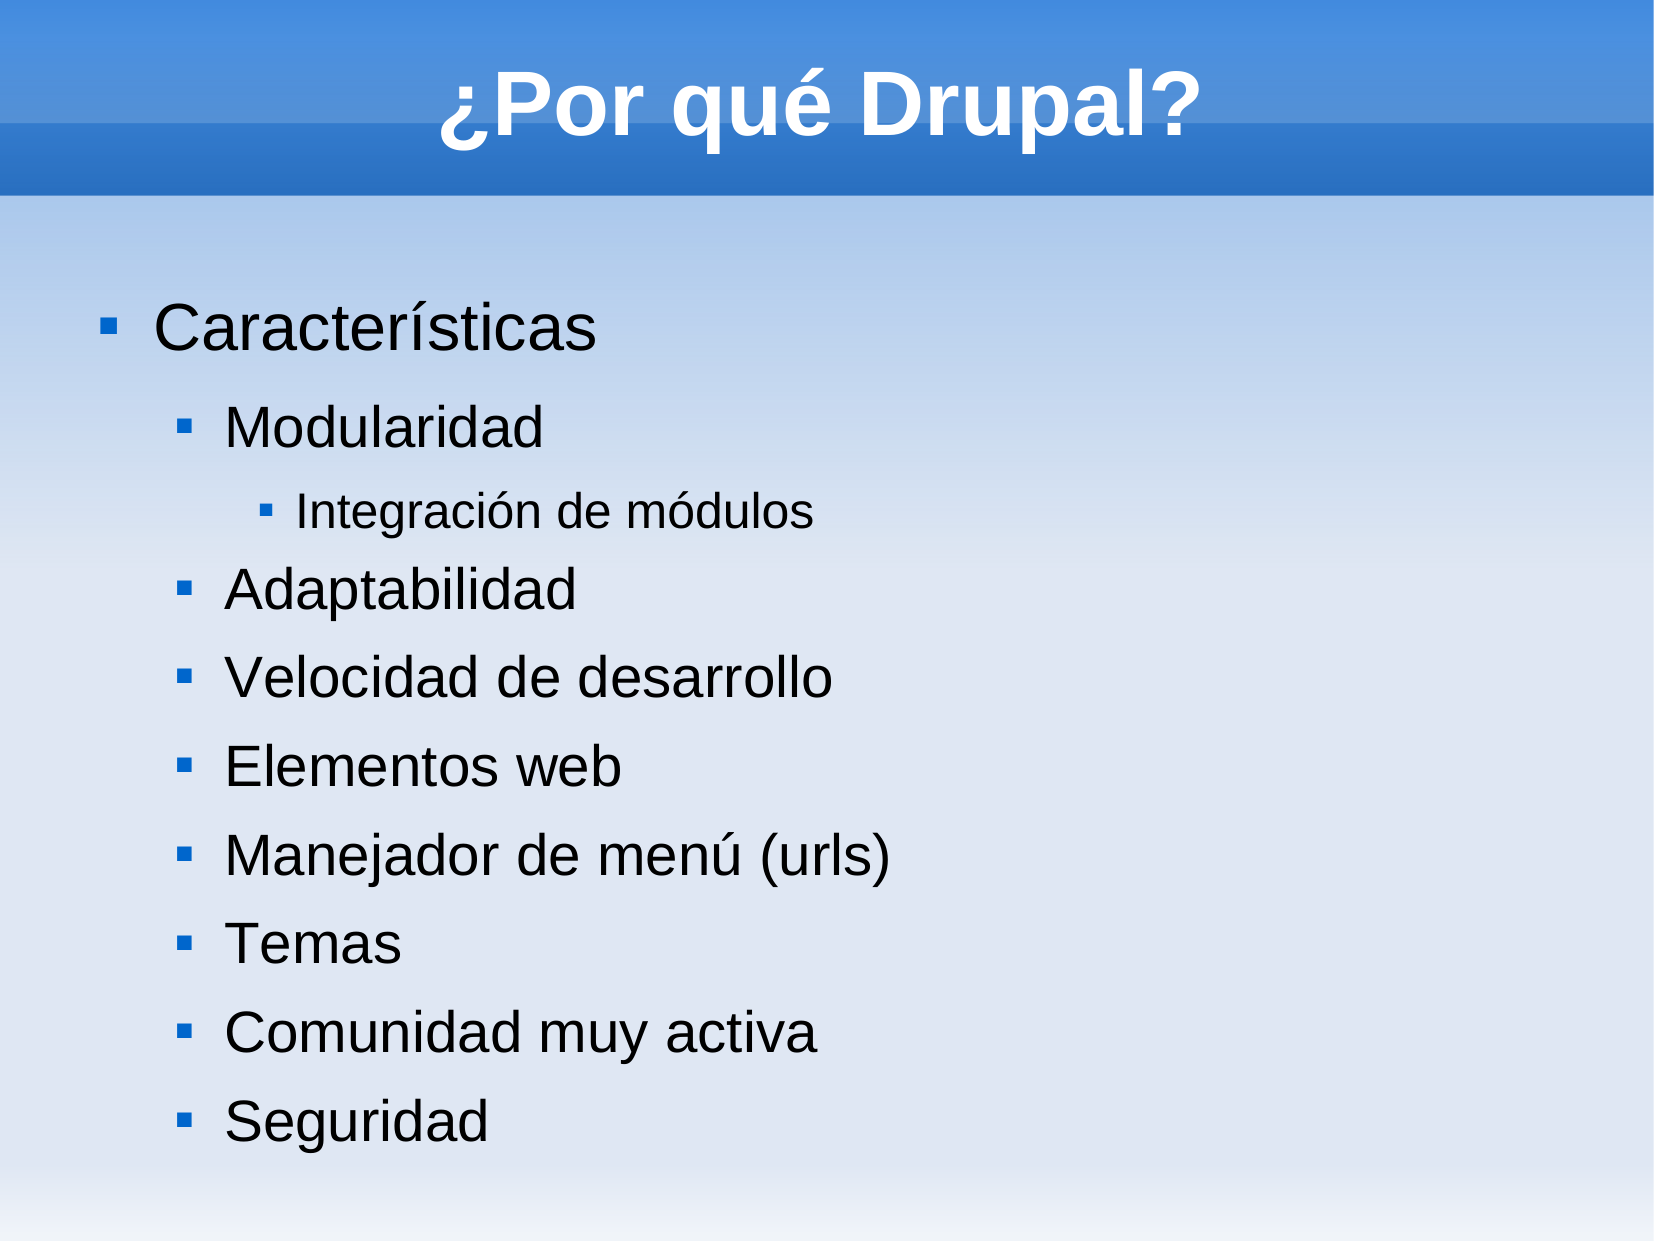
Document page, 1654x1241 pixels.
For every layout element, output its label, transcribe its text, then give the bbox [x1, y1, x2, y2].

picture [0, 0, 1654, 1241]
title ¿Por qué Drupal? [76, 0, 1565, 208]
list Características Modularidad Integración de módulos Adaptabilidad Velocidad de desarrollo Elementos web Manejador de menú (urls) Temas Comunidad muy activa Seguridad [82, 290, 1571, 1154]
